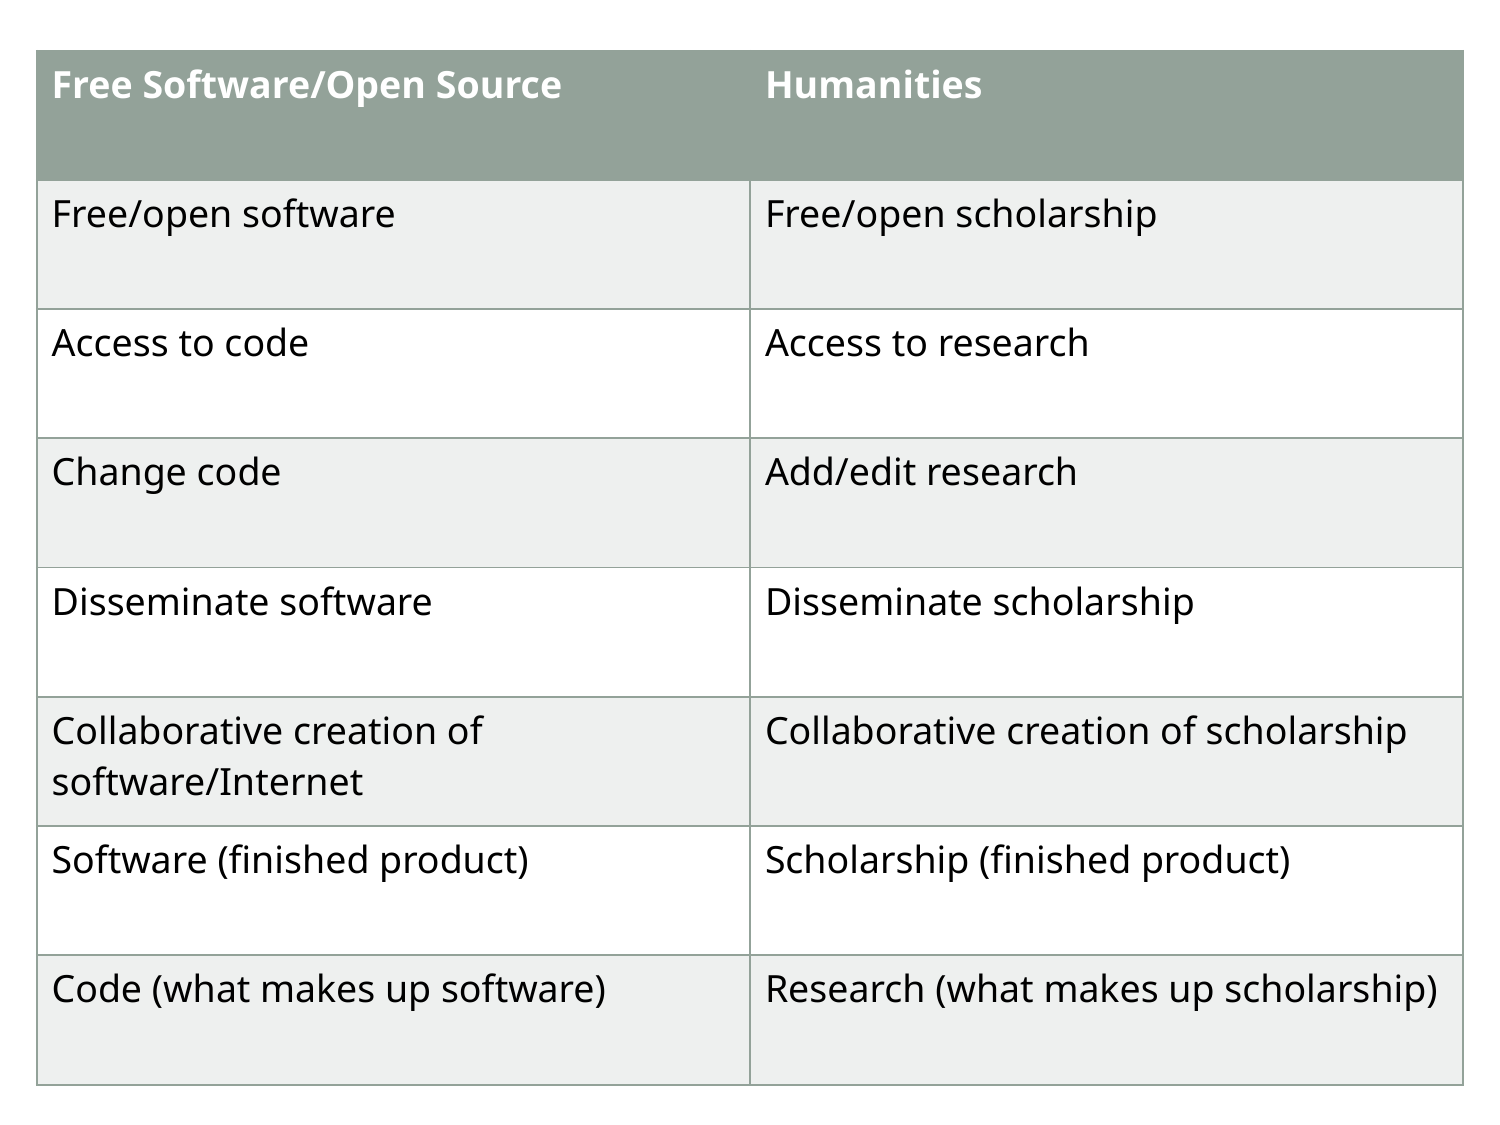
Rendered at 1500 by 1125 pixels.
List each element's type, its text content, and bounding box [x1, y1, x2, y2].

table_cell Scholarship (finished product) [751, 827, 1462, 954]
table_cell Code (what makes up software) [38, 956, 749, 1084]
table_cell Disseminate software [38, 568, 749, 696]
table_cell Access to code [38, 310, 749, 437]
table_cell Free/open software [38, 181, 749, 308]
table_cell Collaborative creation of scholarship [751, 698, 1462, 825]
table_cell Free/open scholarship [751, 181, 1462, 308]
table_cell Collaborative creation of software/Internet [38, 698, 749, 825]
table_cell Software (finished product) [38, 827, 749, 954]
table_header Humanities [751, 52, 1462, 179]
table_cell Disseminate scholarship [751, 568, 1462, 696]
table_header Free Software/Open Source [38, 52, 749, 179]
table_cell Change code [38, 439, 749, 567]
table_cell Access to research [751, 310, 1462, 437]
table_cell Add/edit research [751, 439, 1462, 567]
table_cell Research (what makes up scholarship) [751, 956, 1462, 1084]
